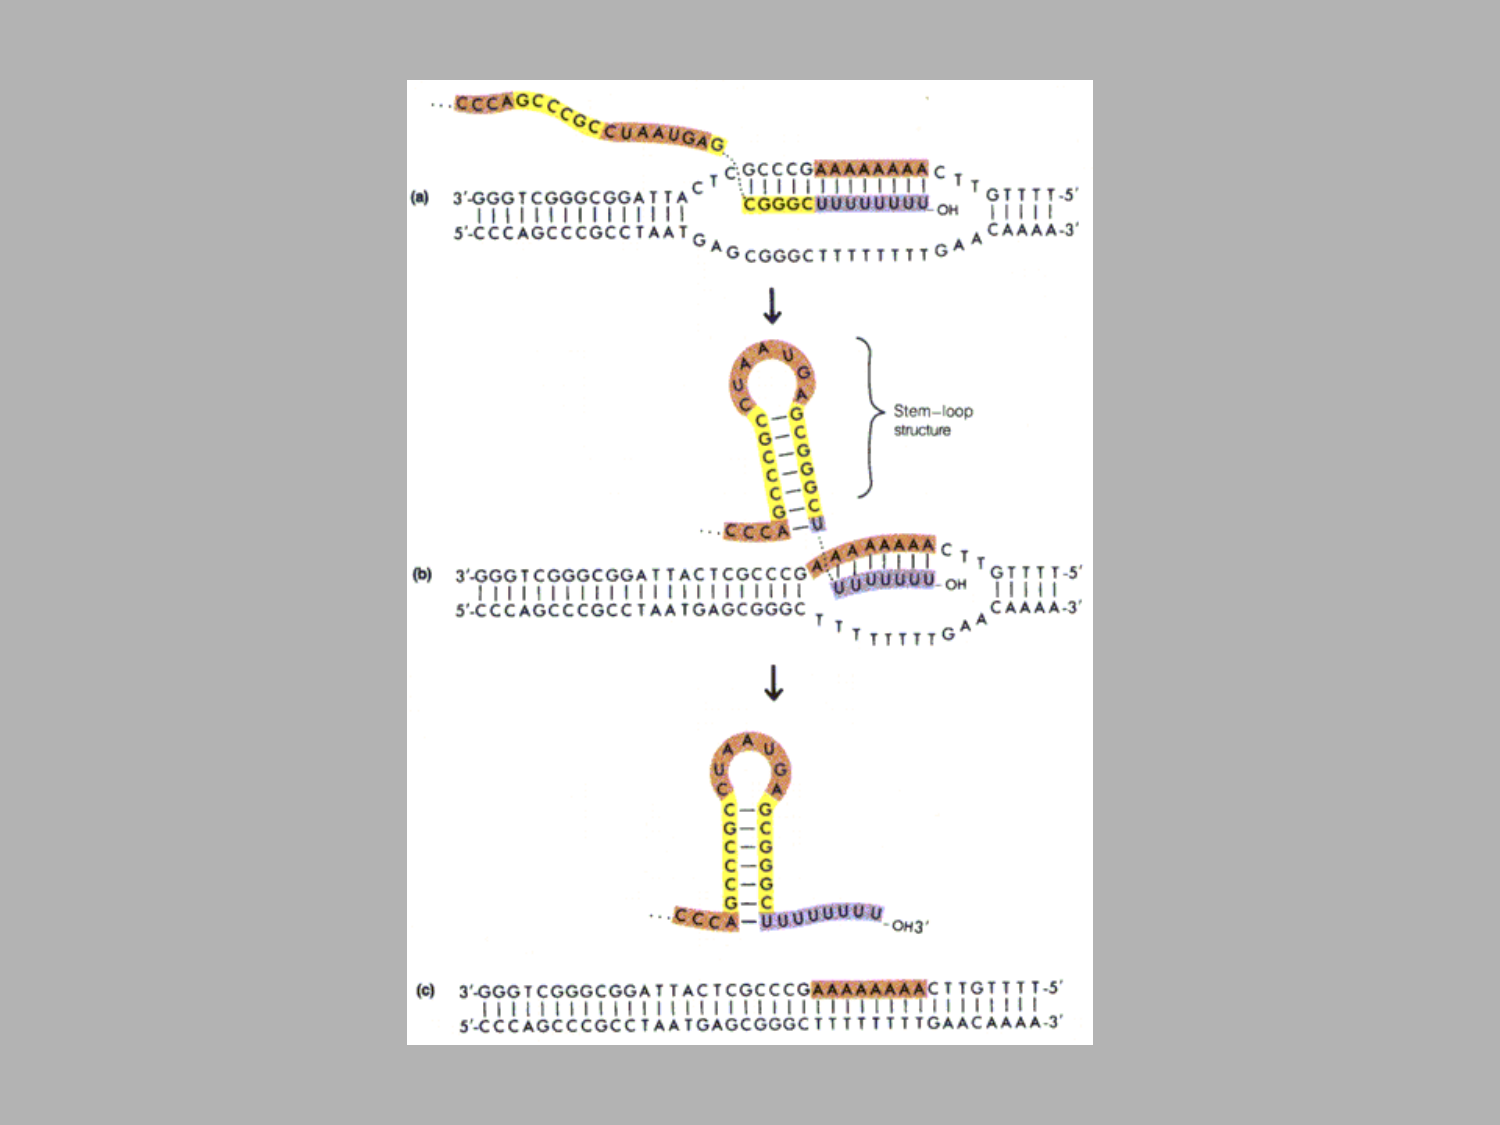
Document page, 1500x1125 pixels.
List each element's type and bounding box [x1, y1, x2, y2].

picture [407, 80, 1093, 1045]
